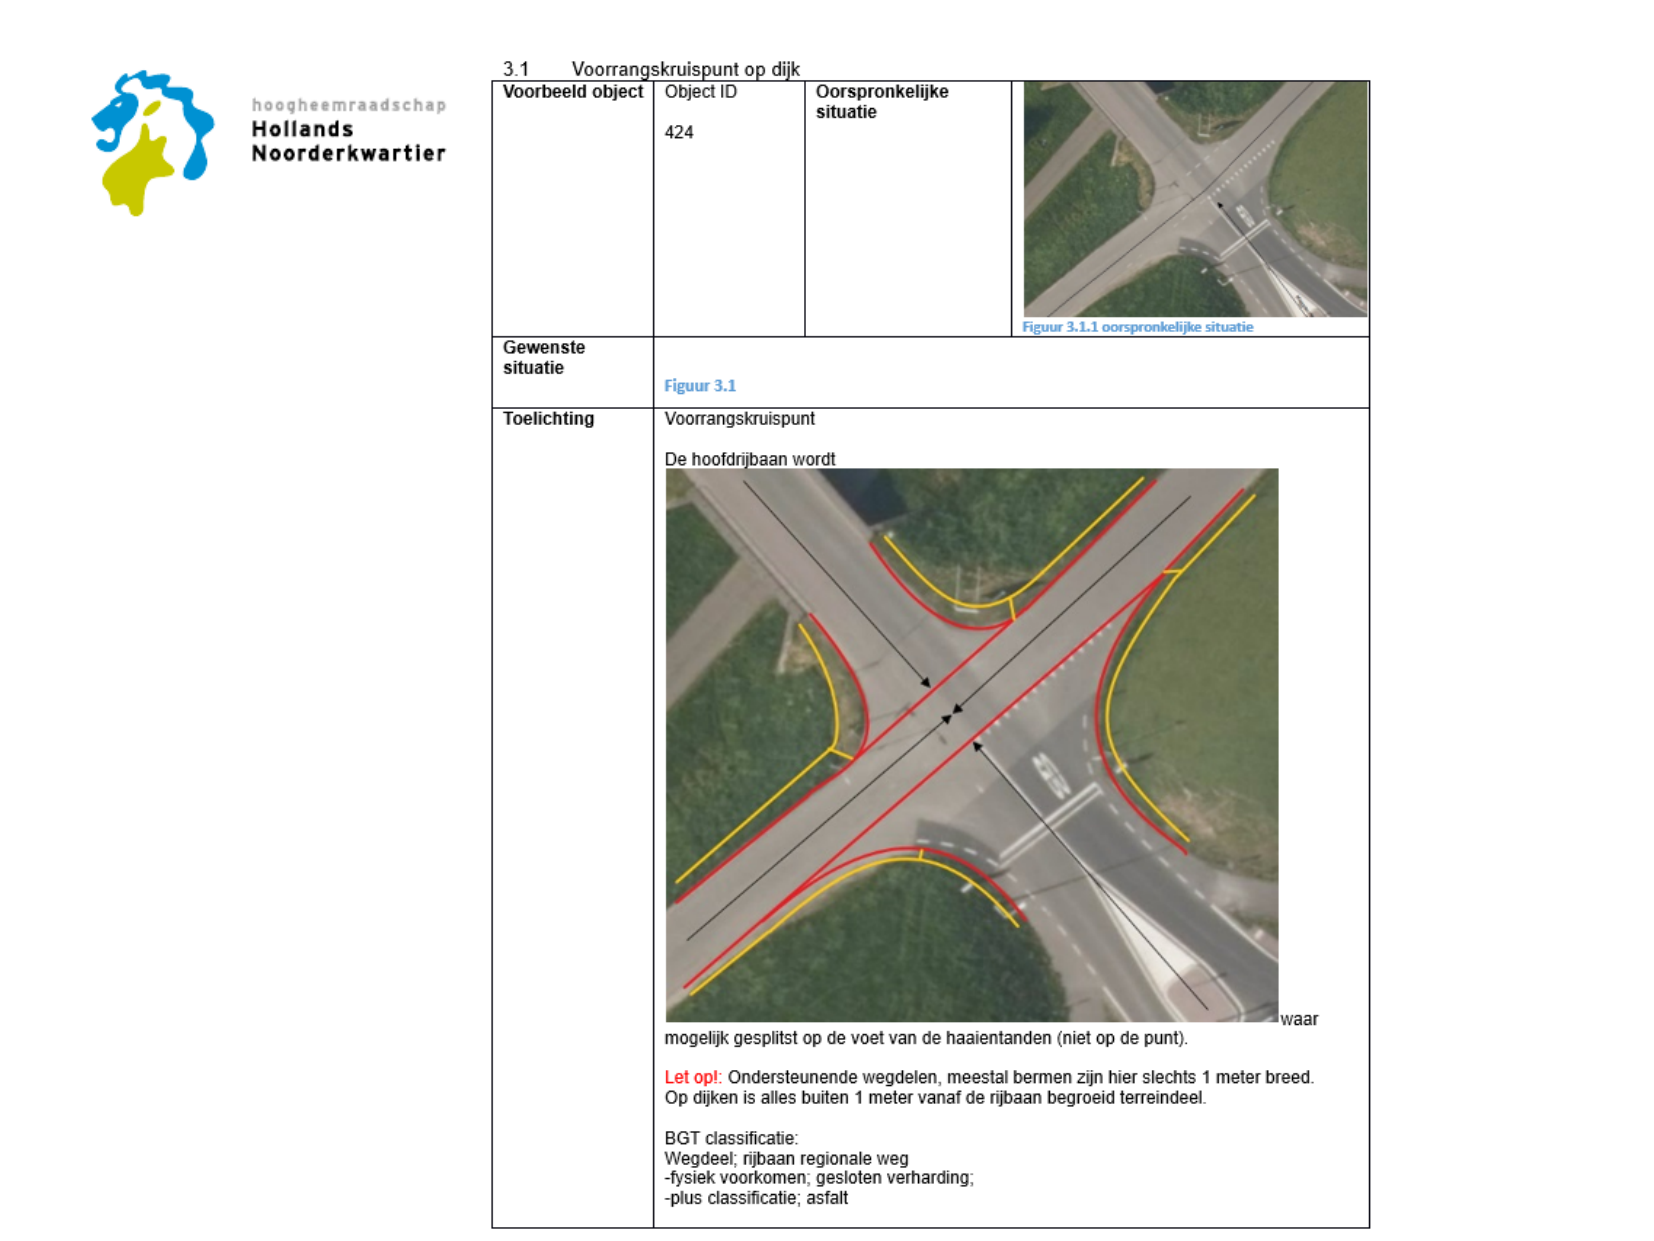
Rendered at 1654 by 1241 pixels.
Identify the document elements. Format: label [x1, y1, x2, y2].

picture [59, 47, 1388, 1241]
